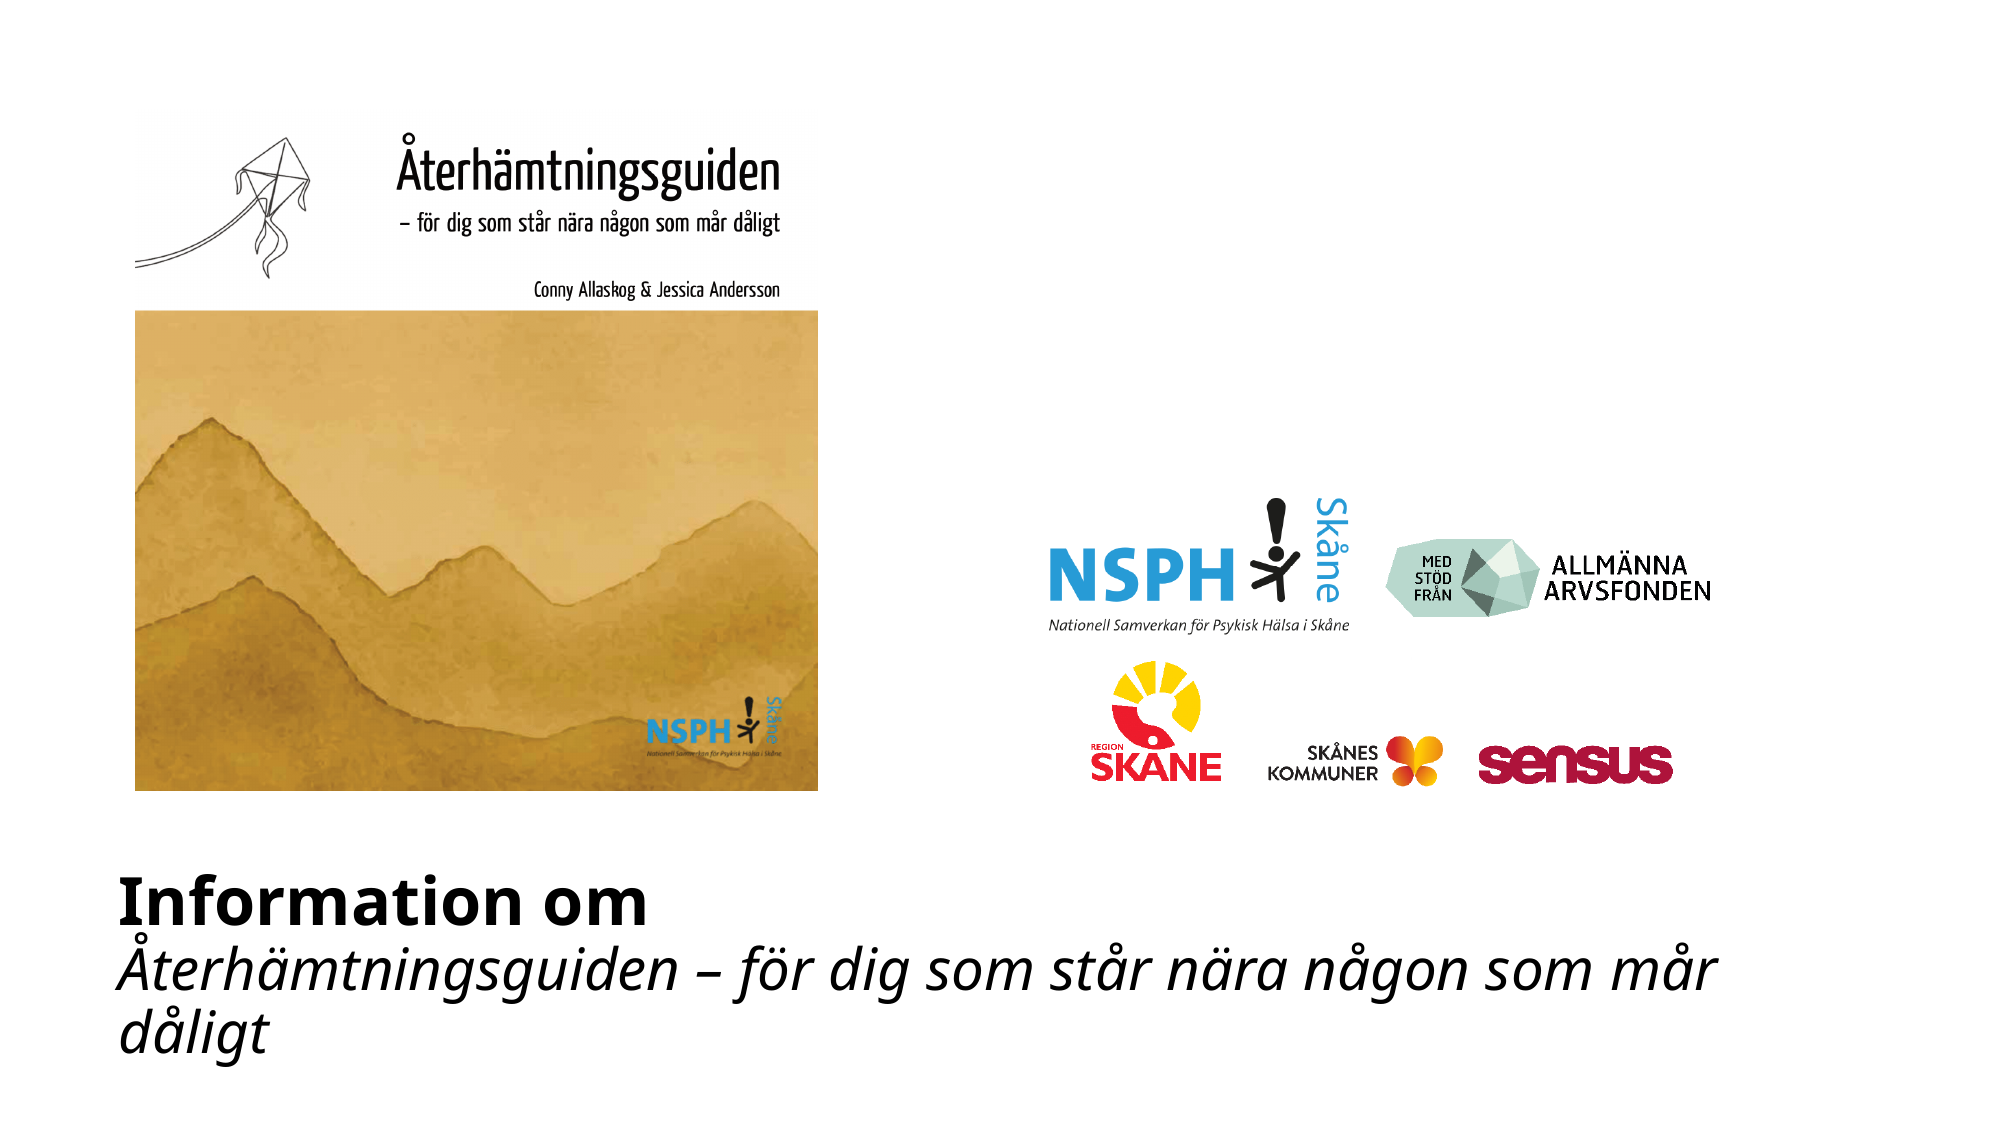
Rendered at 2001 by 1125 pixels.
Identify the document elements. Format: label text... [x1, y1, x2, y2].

picture [1019, 478, 1733, 826]
picture [135, 109, 818, 791]
title Information om Återhämtningsguiden – för dig som står nära någon som mår dåligt [103, 860, 1894, 1035]
